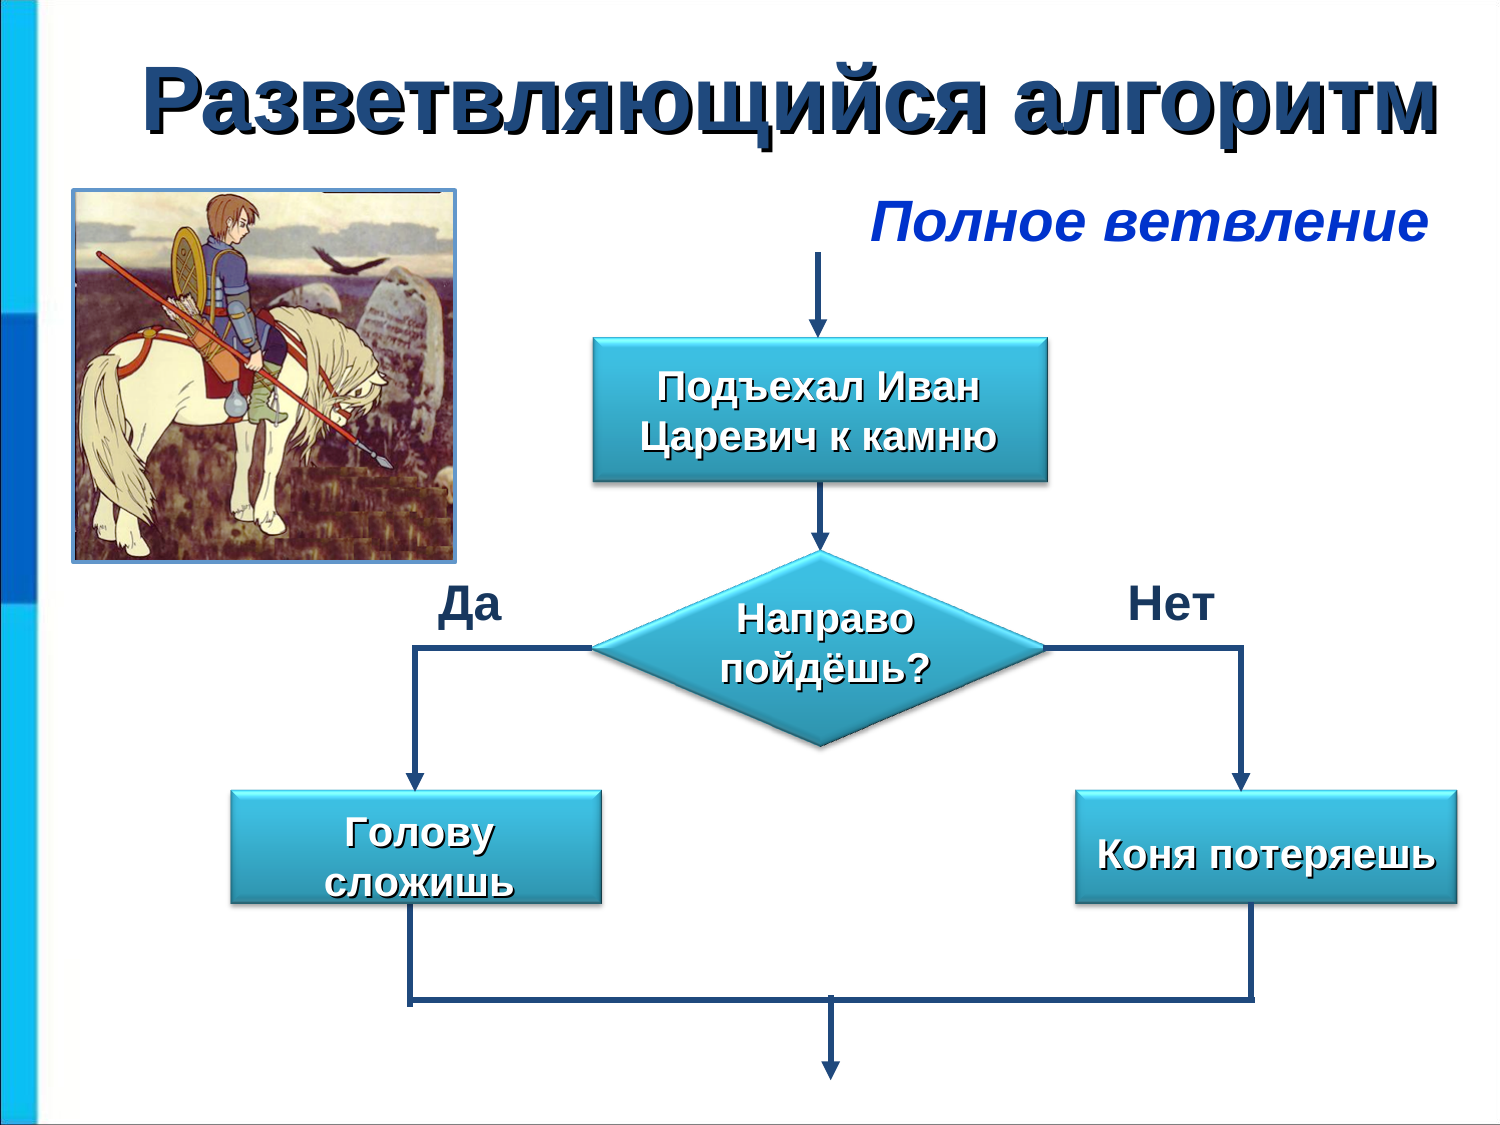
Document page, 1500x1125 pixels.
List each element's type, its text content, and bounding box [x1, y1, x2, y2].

text_box Направо пойдёшь? [692, 583, 958, 699]
text_box Нет [1111, 562, 1232, 638]
text_box Коня потеряешь [1077, 819, 1456, 885]
text_box Полное ветвление [843, 175, 1457, 262]
title Разветвляющийся алгоритм [81, 0, 1500, 188]
text_box Подъехал Иван Царевич к камню [619, 351, 1018, 467]
picture [0, 0, 1500, 1125]
text_box Голову сложишь [229, 797, 609, 913]
text_box Да [409, 562, 531, 638]
